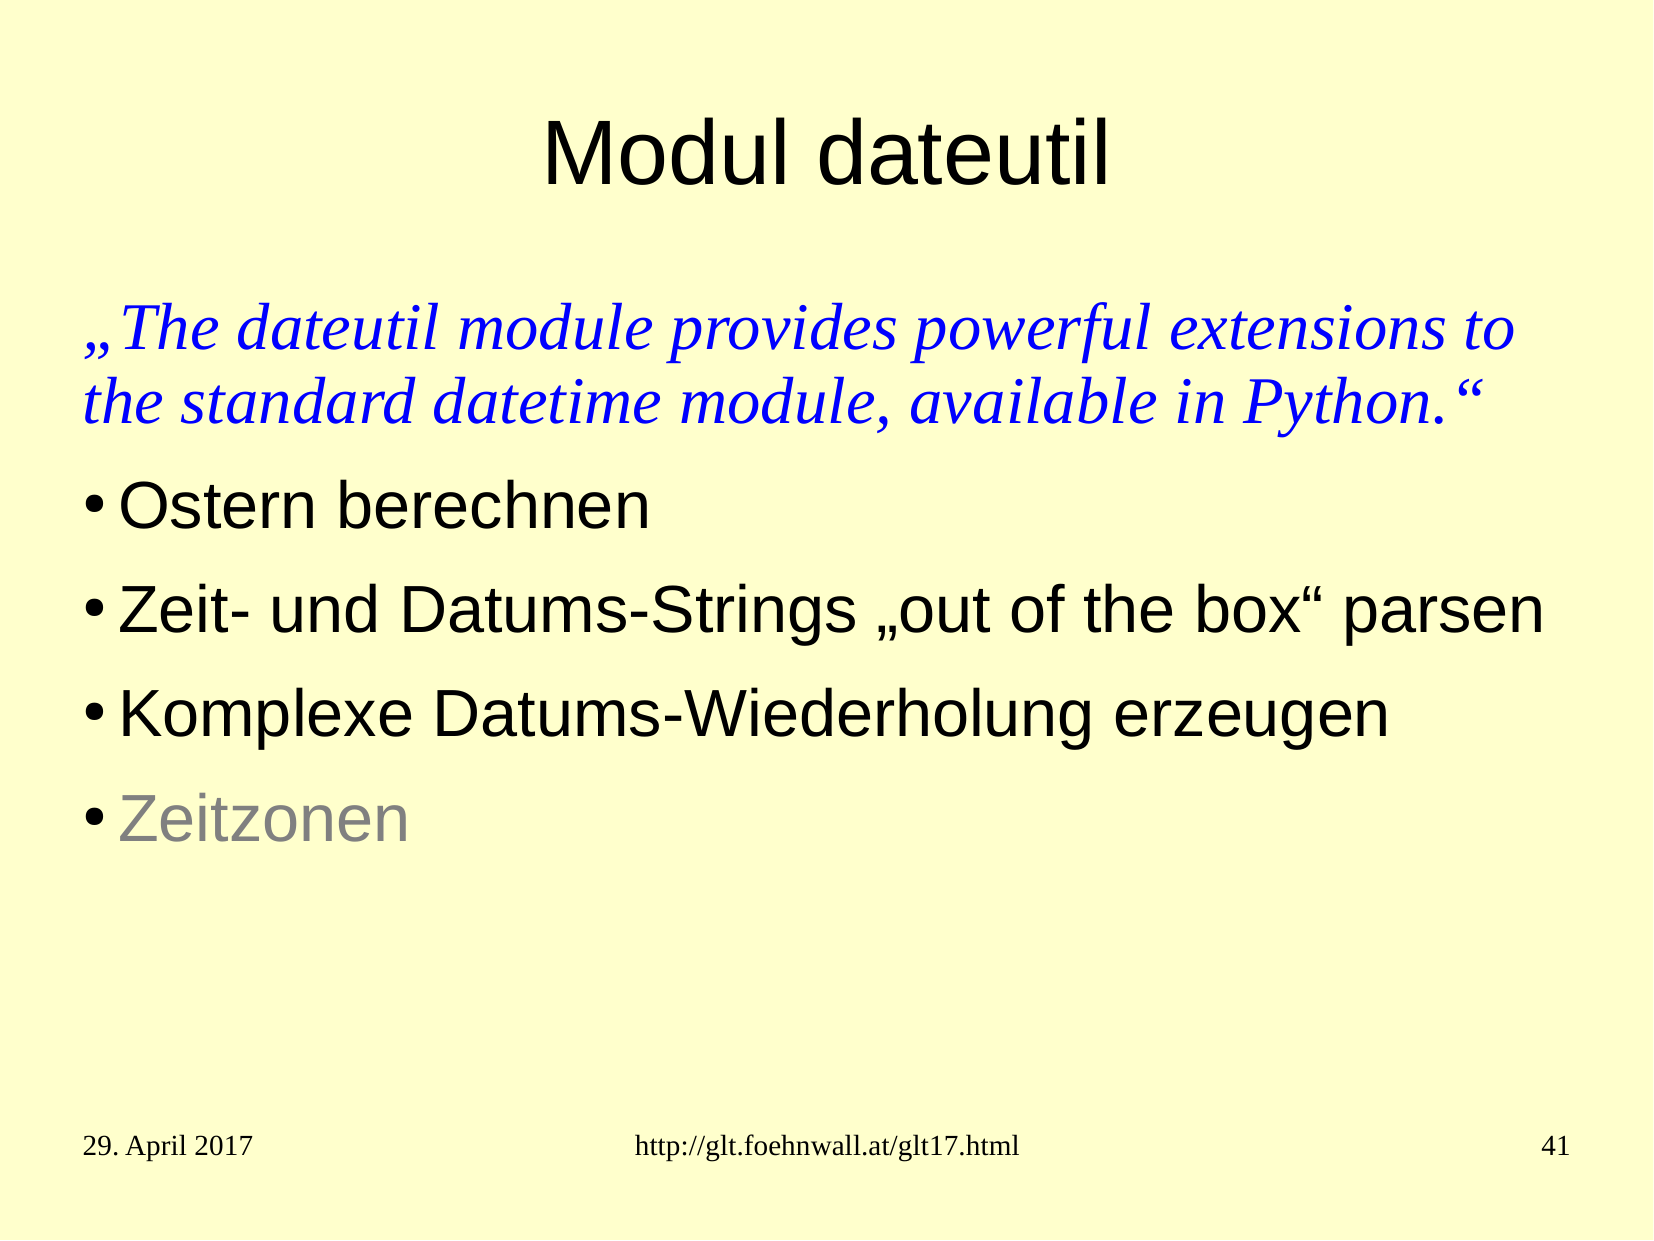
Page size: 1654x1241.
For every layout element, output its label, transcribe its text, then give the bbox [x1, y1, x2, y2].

title Modul dateutil [82, 49, 1571, 257]
list „The dateutil module provides powerful extensions to the standard datetime module, available in Python.“ Ostern berechnen Zeit- und Datums-Strings „out of the box“ parsen Komplexe Datums-Wiederholung erzeugen Zeitzonen [82, 290, 1571, 1010]
